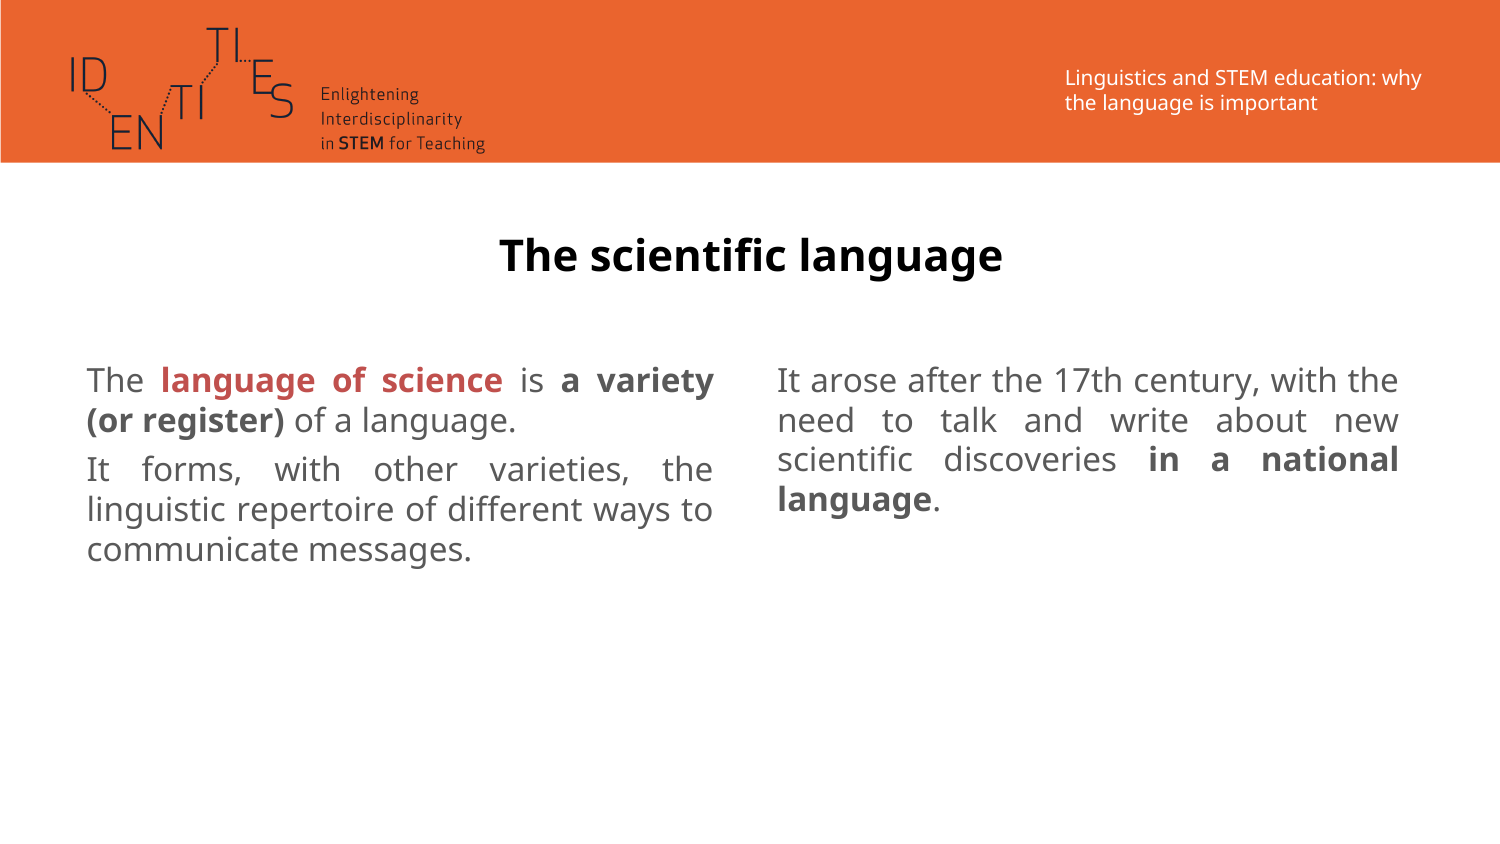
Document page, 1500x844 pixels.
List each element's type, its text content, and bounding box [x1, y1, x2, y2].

picture [71, 24, 485, 157]
list It arose after the 17th century, with the need to talk and write about new scientific discoveries in a national language. [761, 351, 1426, 596]
list The language of science is a variety (or register) of a language. It forms, with other varieties, the linguistic repertoire of different ways to communicate messages. [71, 351, 735, 670]
text_box Linguistics and STEM education: why the language is important [1049, 57, 1472, 164]
text_box The scientific language [452, 212, 1050, 297]
text_box [0, 0, 1500, 163]
